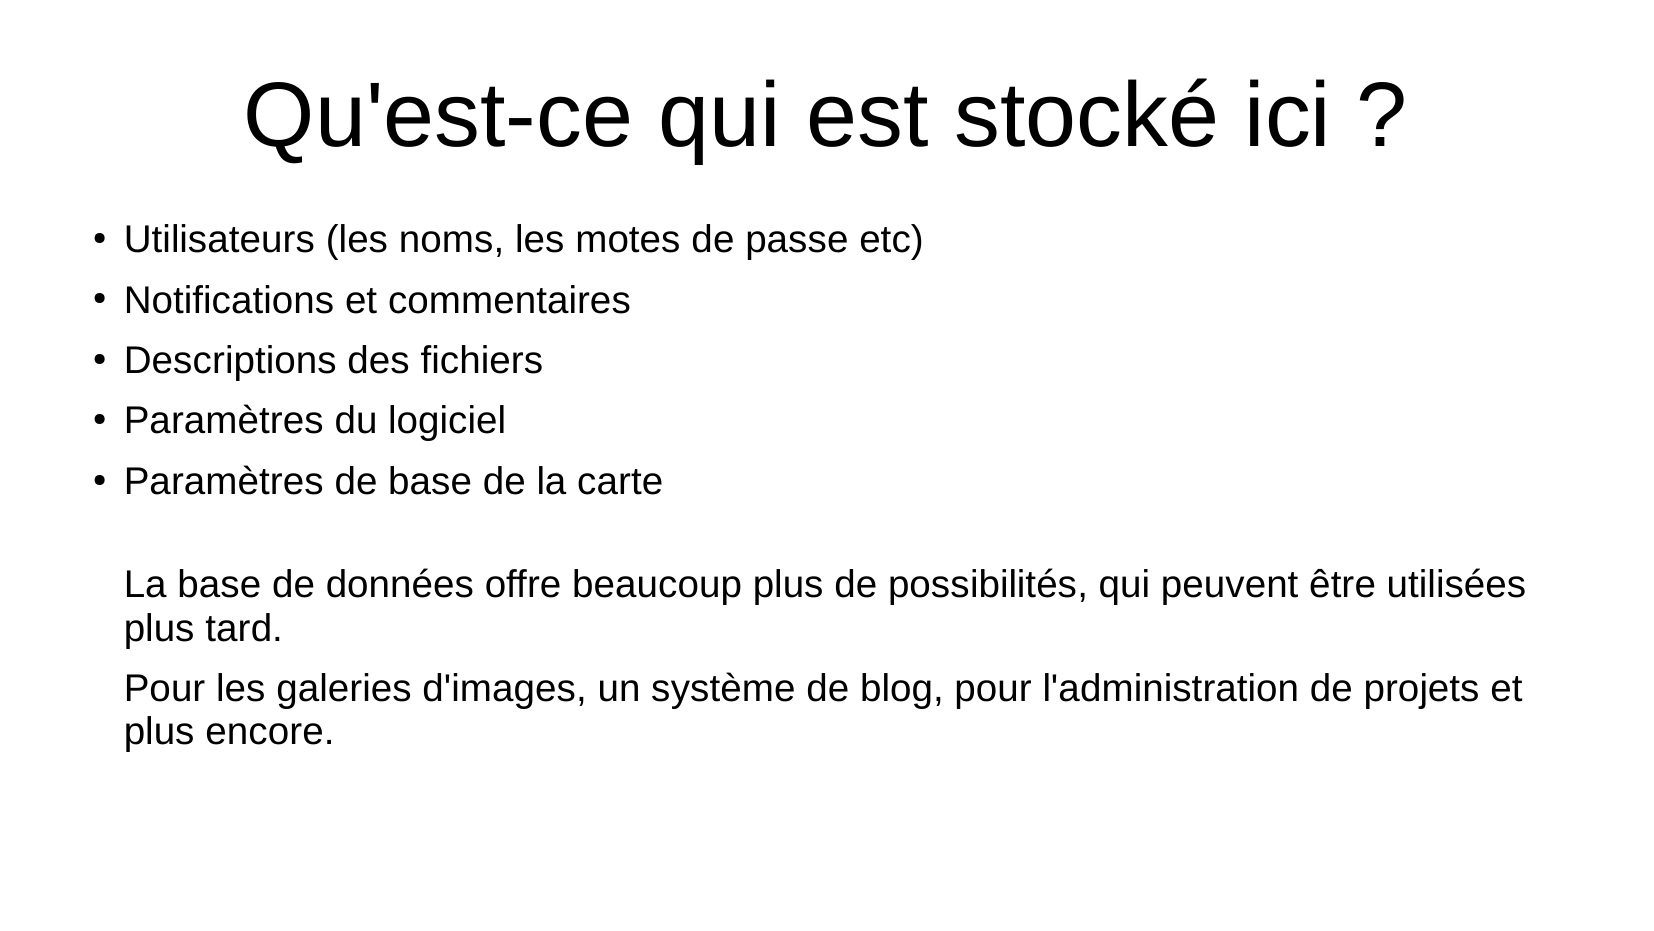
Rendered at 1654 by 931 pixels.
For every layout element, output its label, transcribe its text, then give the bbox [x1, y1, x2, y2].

title Qu'est-ce qui est stocké ici ? [82, 37, 1571, 193]
list Utilisateurs (les noms, les motes de passe etc) Notifications et commentaires Descriptions des fichiers Paramètres du logiciel Paramètres de base de la carte La base de données offre beaucoup plus de possibilités, qui peuvent être utilisées plus tard. Pour les galeries d'images, un système de blog, pour l'administration de projets et plus encore. [82, 217, 1571, 758]
